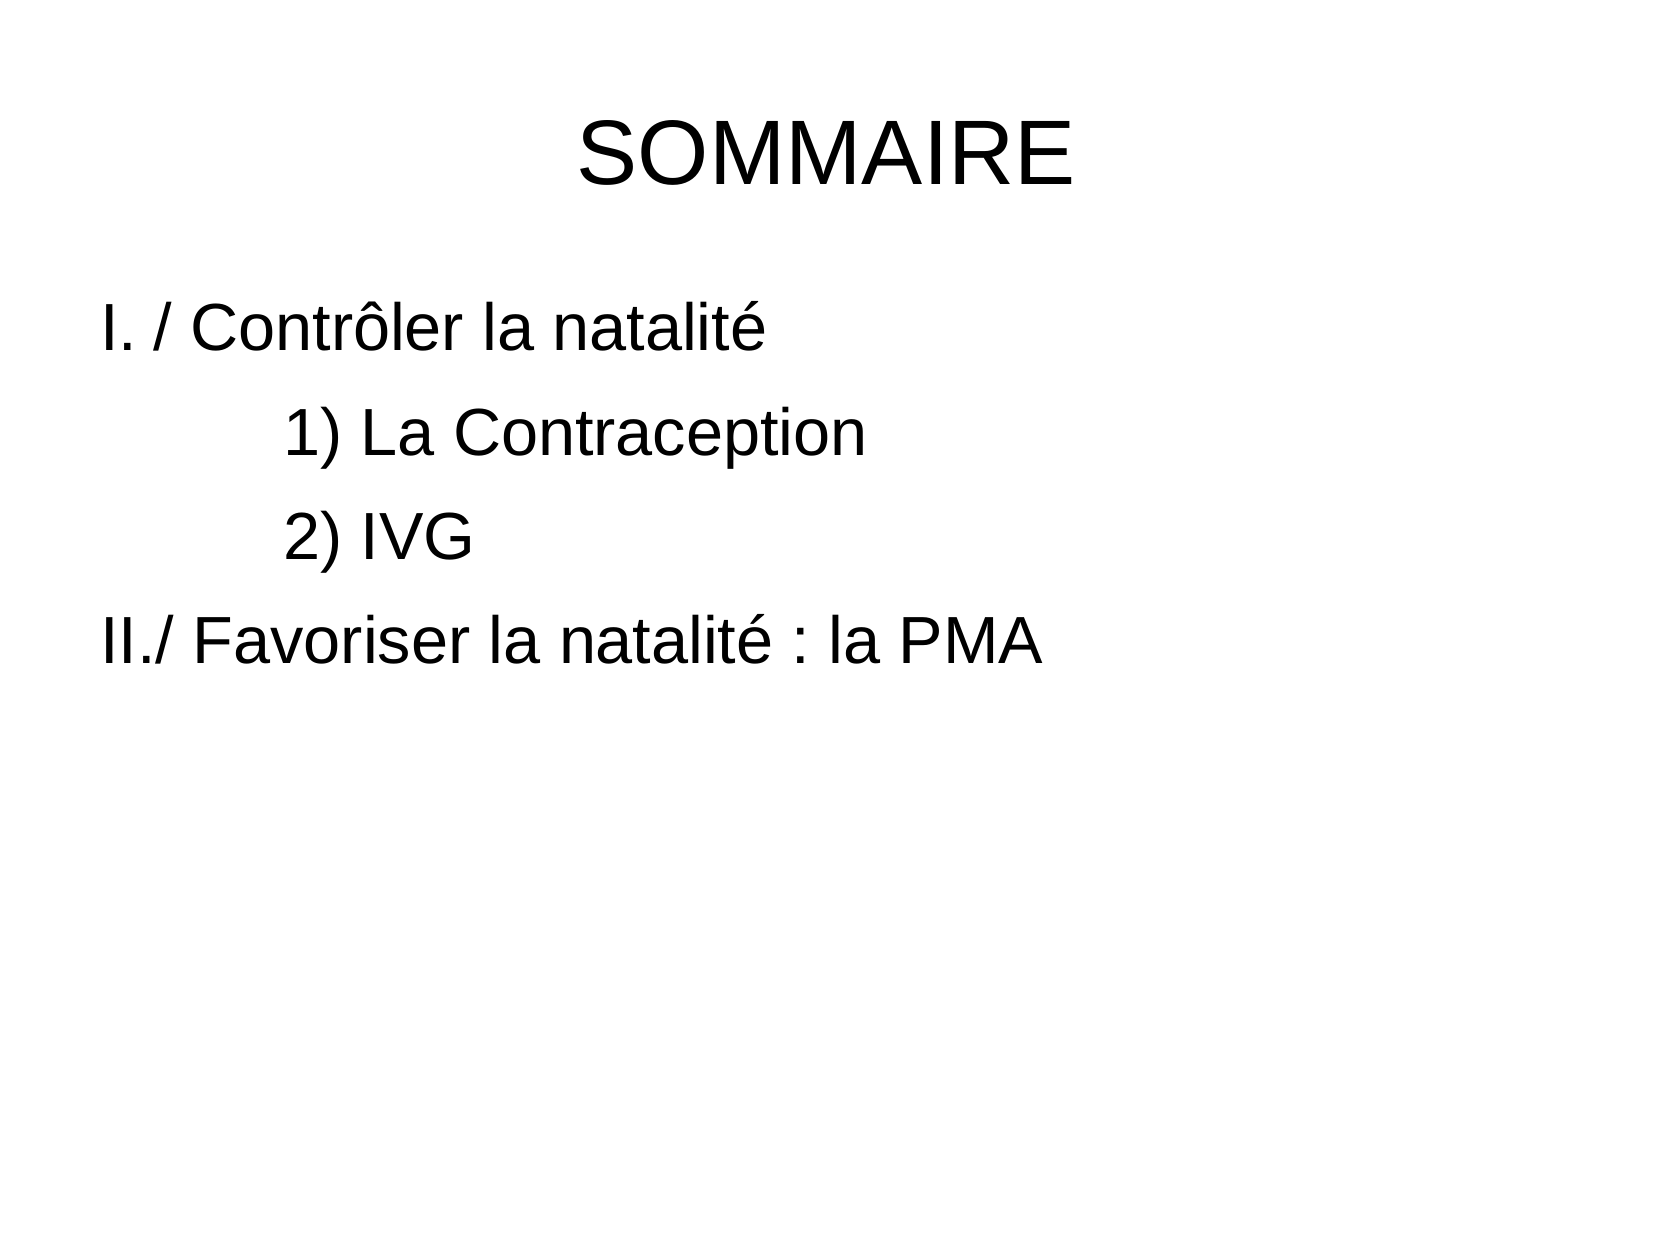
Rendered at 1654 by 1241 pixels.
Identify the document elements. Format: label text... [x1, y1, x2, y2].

list / Contrôler la natalité 1) La Contraception 2) IVG / Favoriser la natalité : la PMA [82, 290, 1571, 1010]
title SOMMAIRE [82, 49, 1571, 257]
